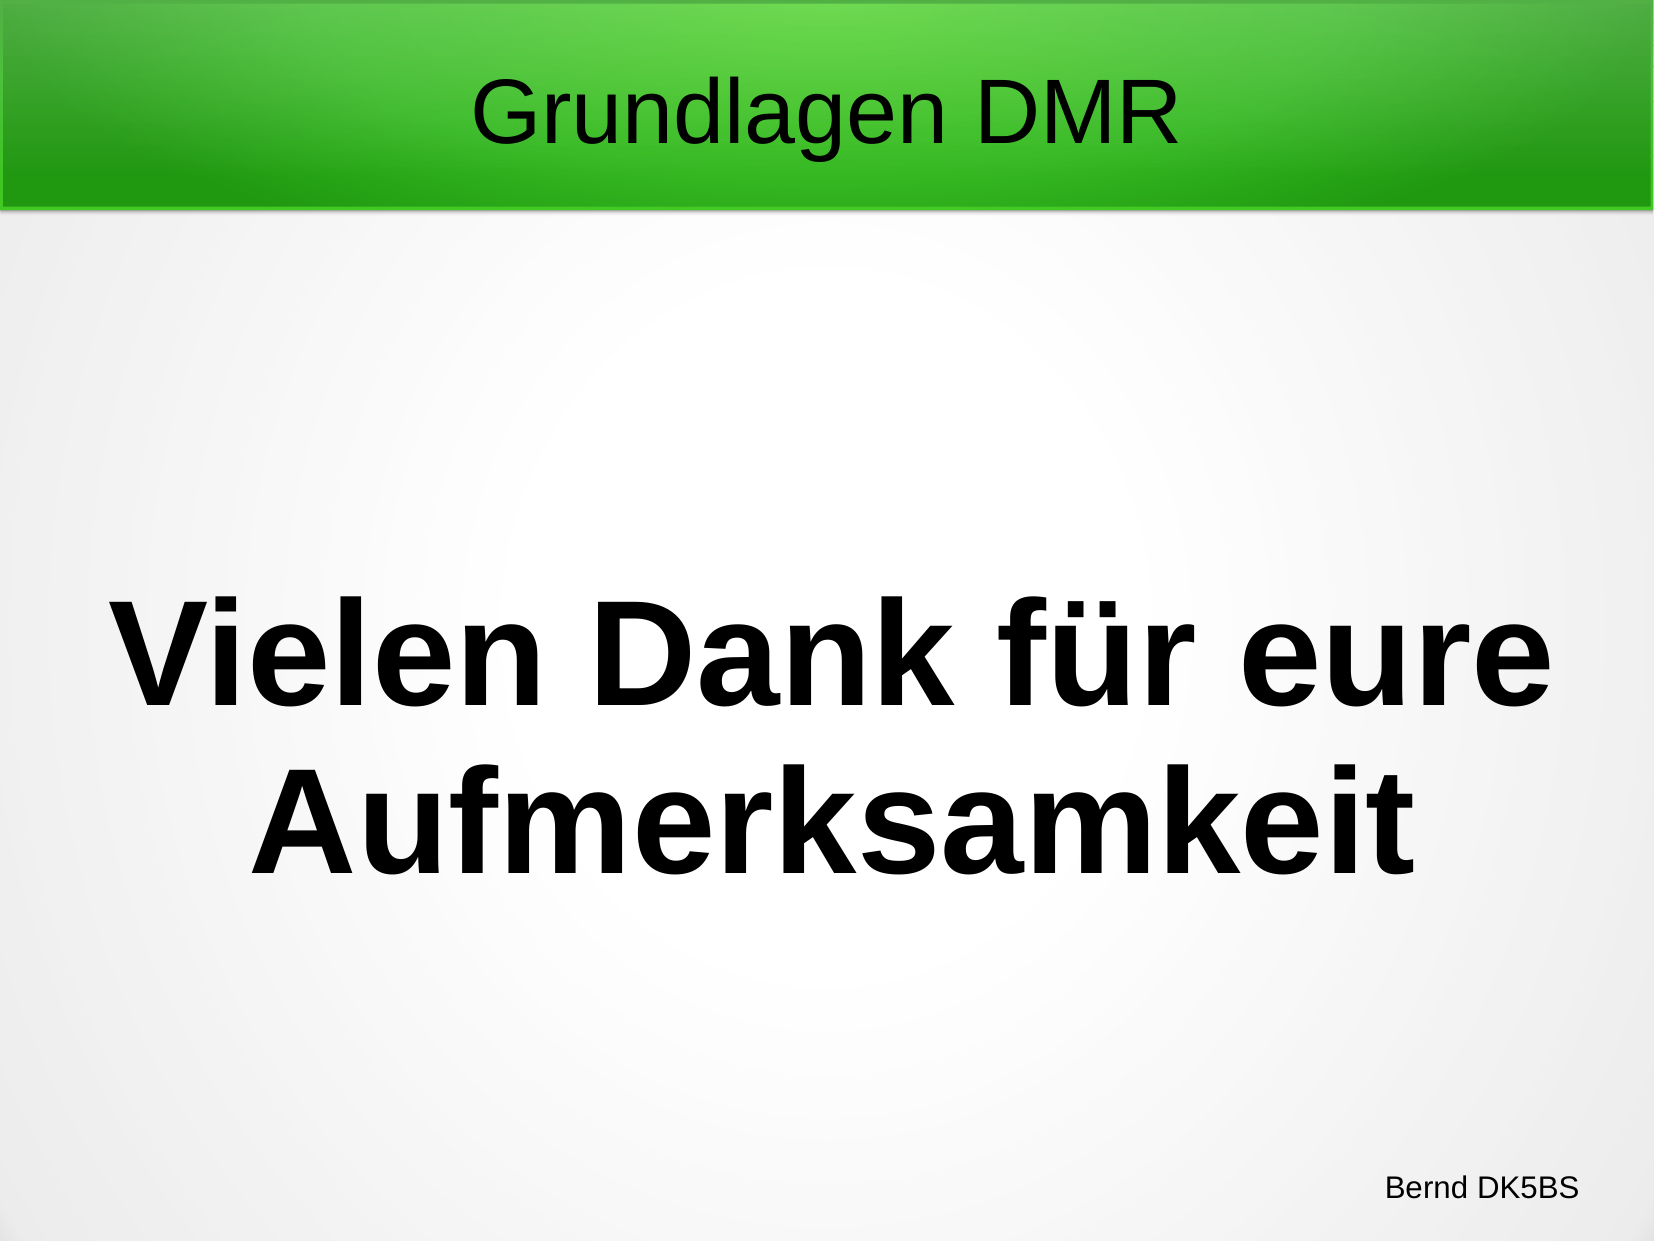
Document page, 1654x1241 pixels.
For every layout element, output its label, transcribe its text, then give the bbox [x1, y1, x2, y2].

subtitle [70, 337, 1583, 1057]
text_box Vielen Dank für eure Aufmerksamkeit [82, 283, 1583, 1044]
title Grundlagen DMR [0, 0, 1654, 237]
text_box Bernd DK5BS [1370, 1163, 1619, 1223]
